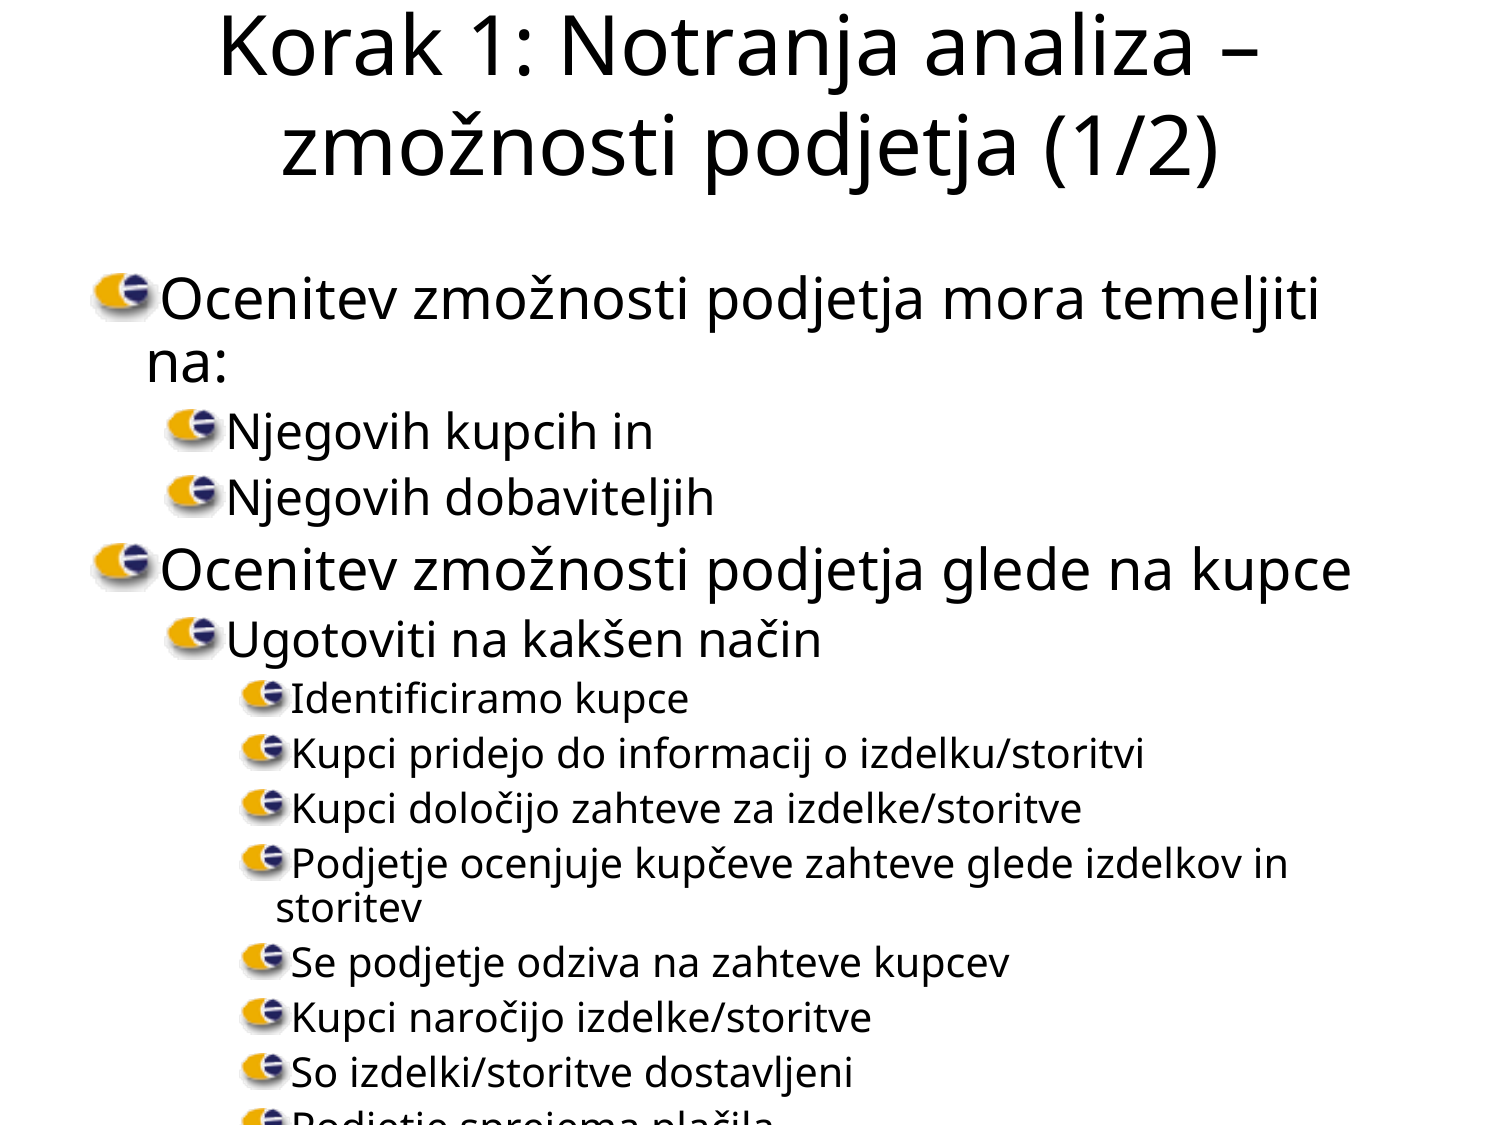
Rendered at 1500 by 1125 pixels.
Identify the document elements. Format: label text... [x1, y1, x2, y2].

list Ocenitev zmožnosti podjetja mora temeljiti na: Njegovih kupcih in Njegovih dobaviteljih Ocenitev zmožnosti podjetja glede na kupce Ugotoviti na kakšen način Identificiramo kupce Kupci pridejo do informacij o izdelku/storitvi Kupci določijo zahteve za izdelke/storitve Podjetje ocenjuje kupčeve zahteve glede izdelkov in storitev Se podjetje odziva na zahteve kupcev Kupci naročijo izdelke/storitve So izdelki/storitve dostavljeni Podjetje sprejema plačila [74, 262, 1417, 1061]
picture [238, 1061, 292, 1090]
title Korak 1: Notranja analiza – zmožnosti podjetja (1/2) [0, 0, 1500, 200]
picture [238, 1108, 292, 1125]
